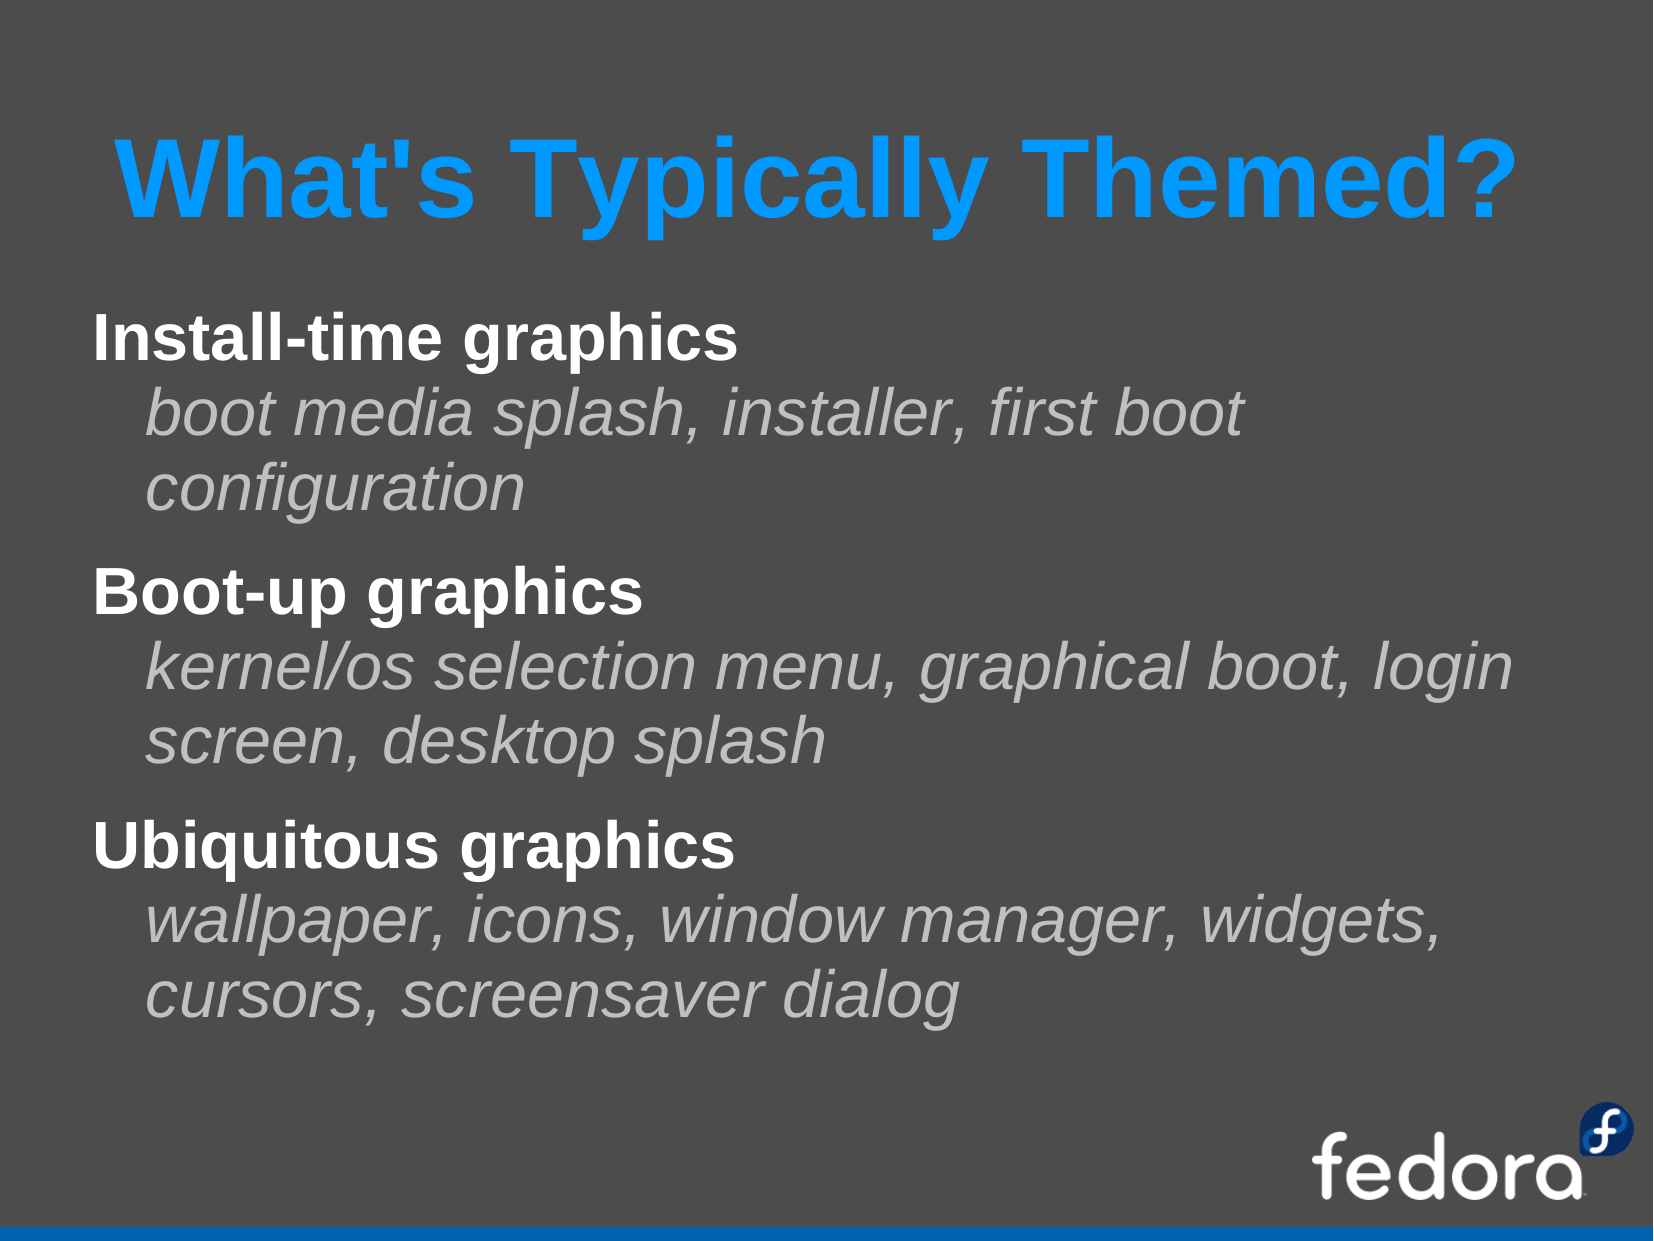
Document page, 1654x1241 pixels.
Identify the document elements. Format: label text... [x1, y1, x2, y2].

list Install-time graphics boot media splash, installer, first boot configuration Boot-up graphics kernel/os selection menu, graphical boot, login screen, desktop splash Ubiquitous graphics wallpaper, icons, window manager, widgets, cursors, screensaver dialog [74, 300, 1575, 1082]
title What's Typically Themed? [112, 75, 1524, 283]
picture [1312, 1102, 1634, 1200]
